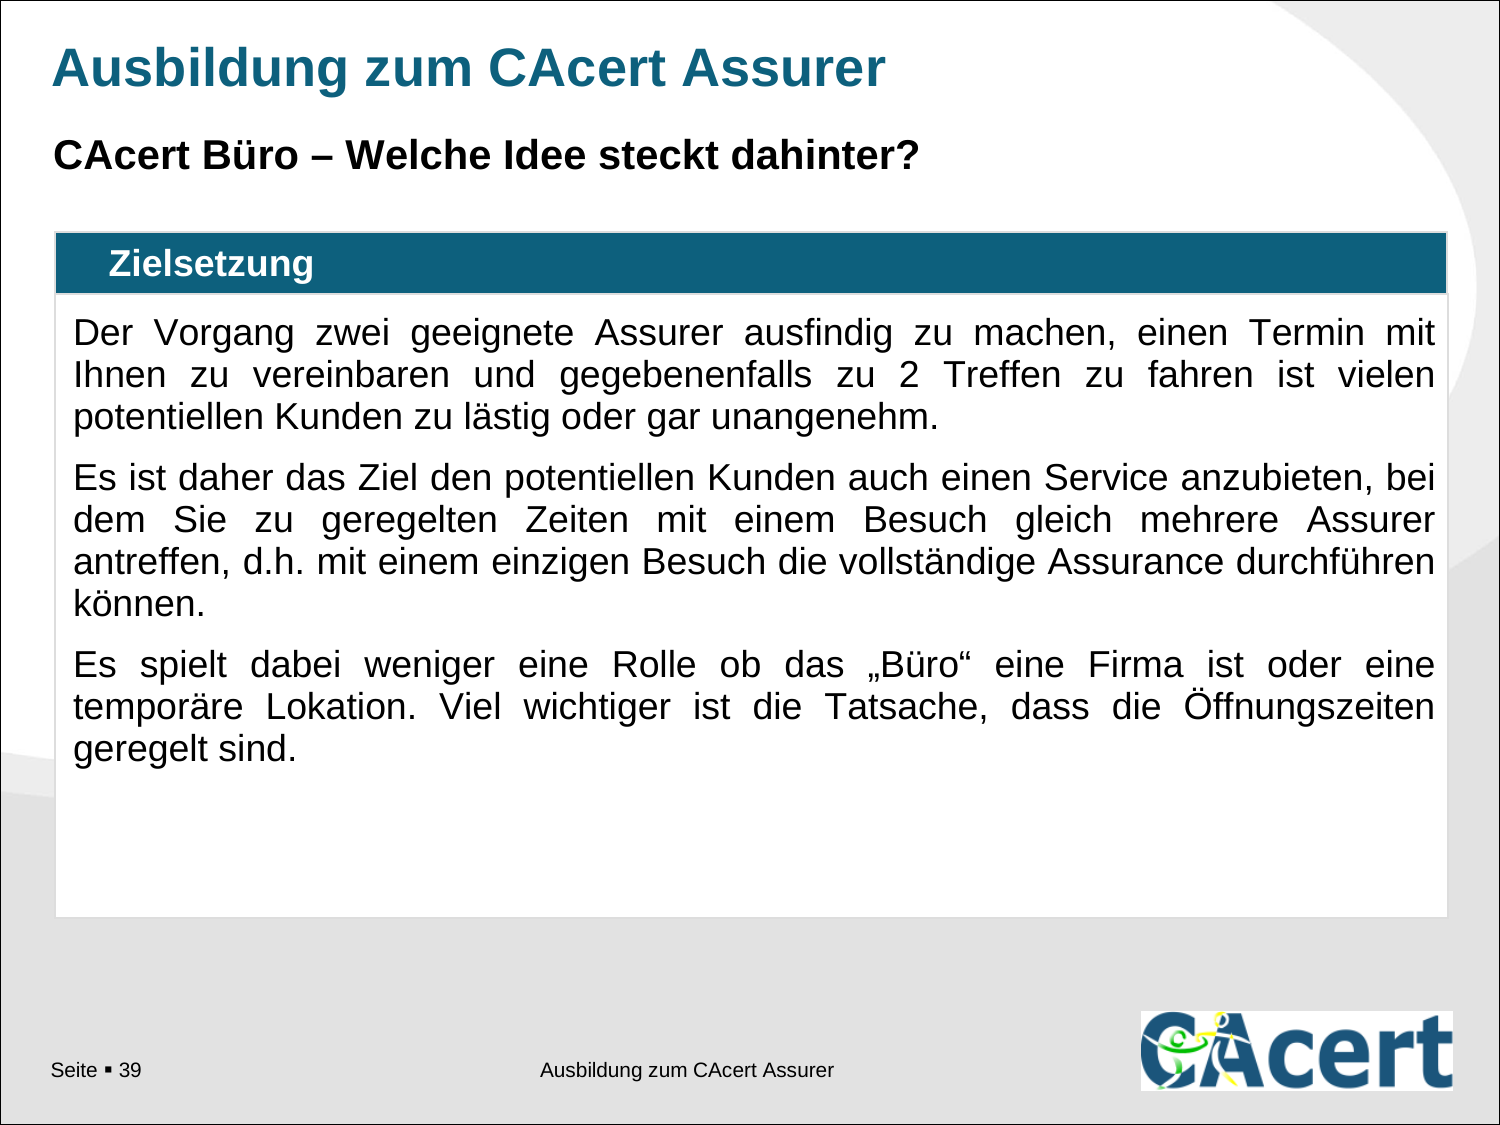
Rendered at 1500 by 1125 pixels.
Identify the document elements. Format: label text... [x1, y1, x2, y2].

text_box Der Vorgang zwei geeignete Assurer ausfindig zu machen, einen Termin mit Ihnen zu vereinbaren und gegebenenfalls zu 2 Treffen zu fahren ist vielen potentiellen Kunden zu lästig oder gar unangenehm. Es ist daher das Ziel den potentiellen Kunden auch einen Service anzubieten, bei dem Sie zu geregelten Zeiten mit einem Besuch gleich mehrere Assurer antreffen, d.h. mit einem einzigen Besuch die vollständige Assurance durchführen können. Es spielt dabei weniger eine Rolle ob das „Büro“ eine Firma ist oder eine temporäre Lokation. Viel wichtiger ist die Tatsache, dass die Öffnungszeiten geregelt sind. [55, 294, 1448, 919]
text_box Zielsetzung [55, 232, 1447, 294]
picture [1, 1, 1499, 1124]
title Ausbildung zum CAcert Assurer [51, 19, 1450, 118]
text_box CAcert Büro – Welche Idee steckt dahinter? [53, 125, 1448, 185]
